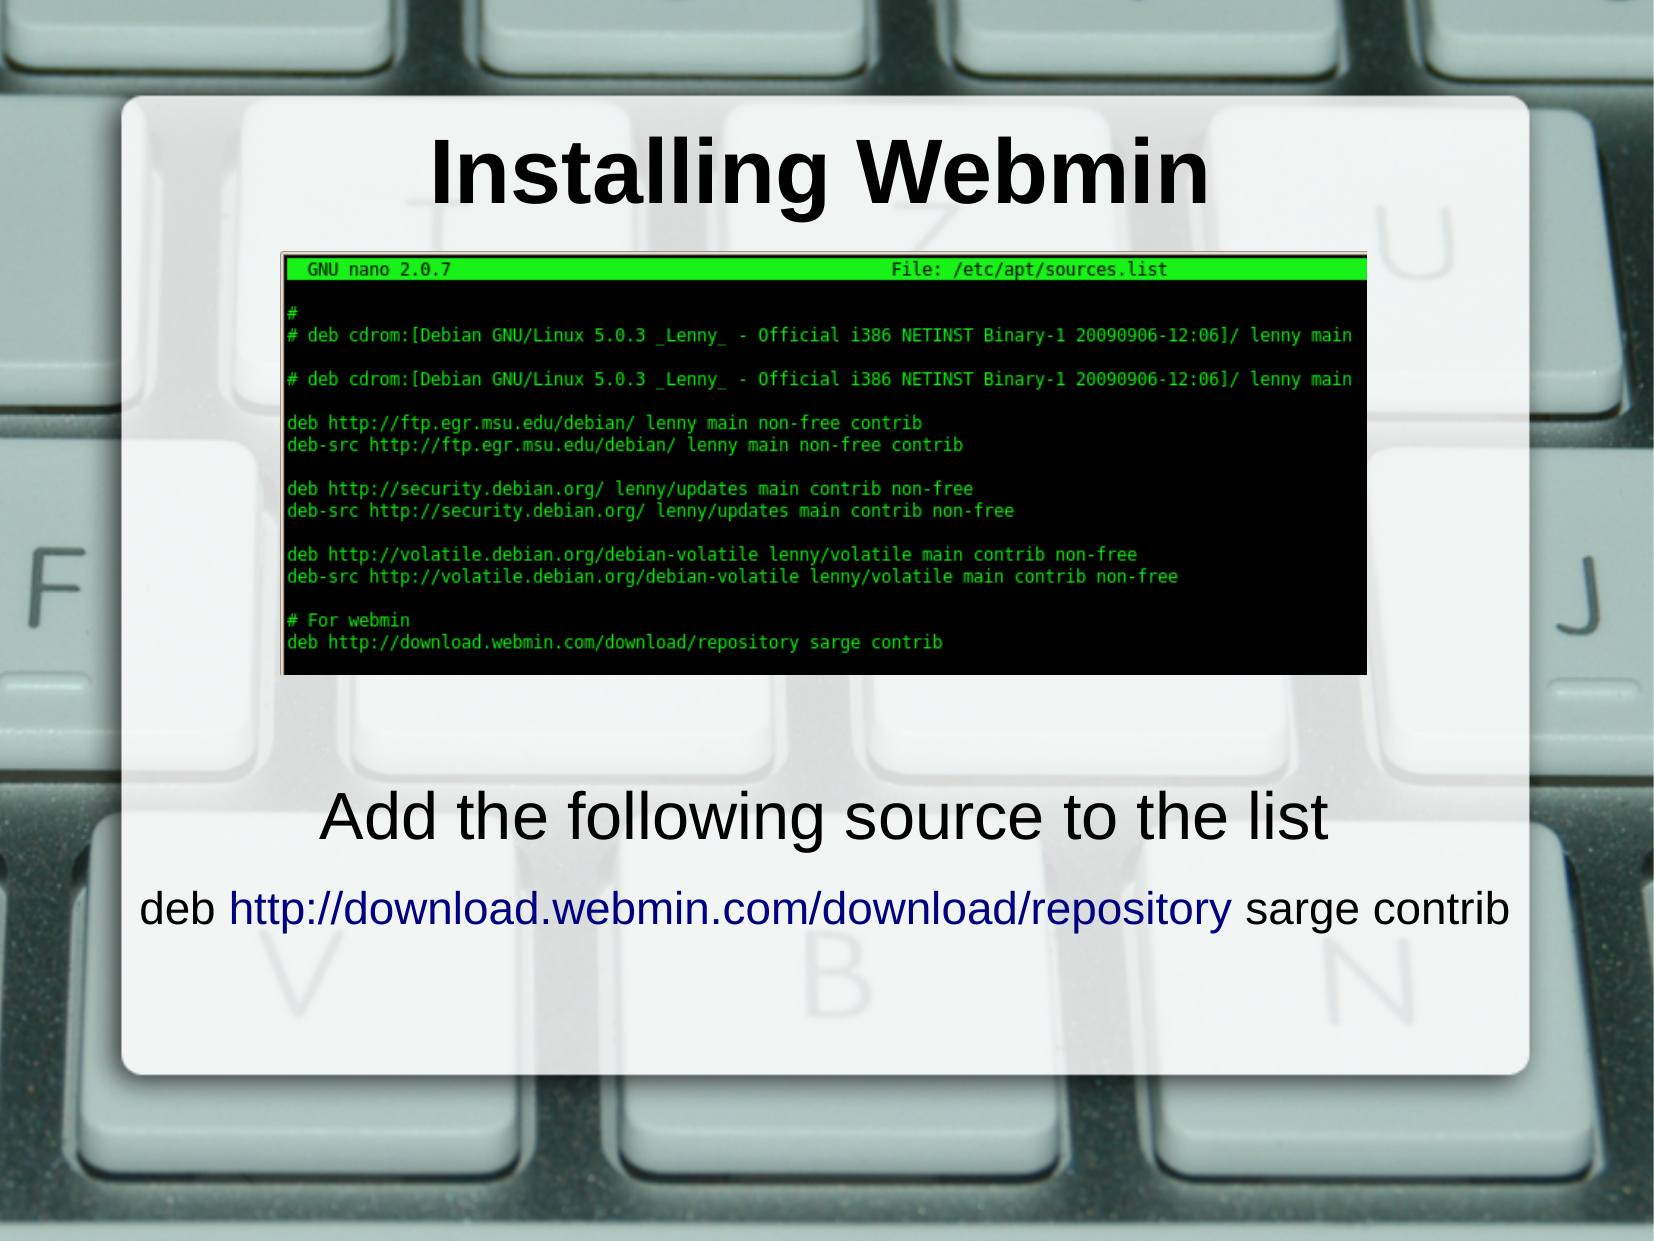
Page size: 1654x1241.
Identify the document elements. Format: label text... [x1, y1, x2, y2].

picture [0, 0, 1654, 1241]
title Installing Webmin [135, 112, 1506, 231]
list Add the following source to the list deb http://download.webmin.com/download/repository sarge contrib [112, 675, 1538, 1055]
